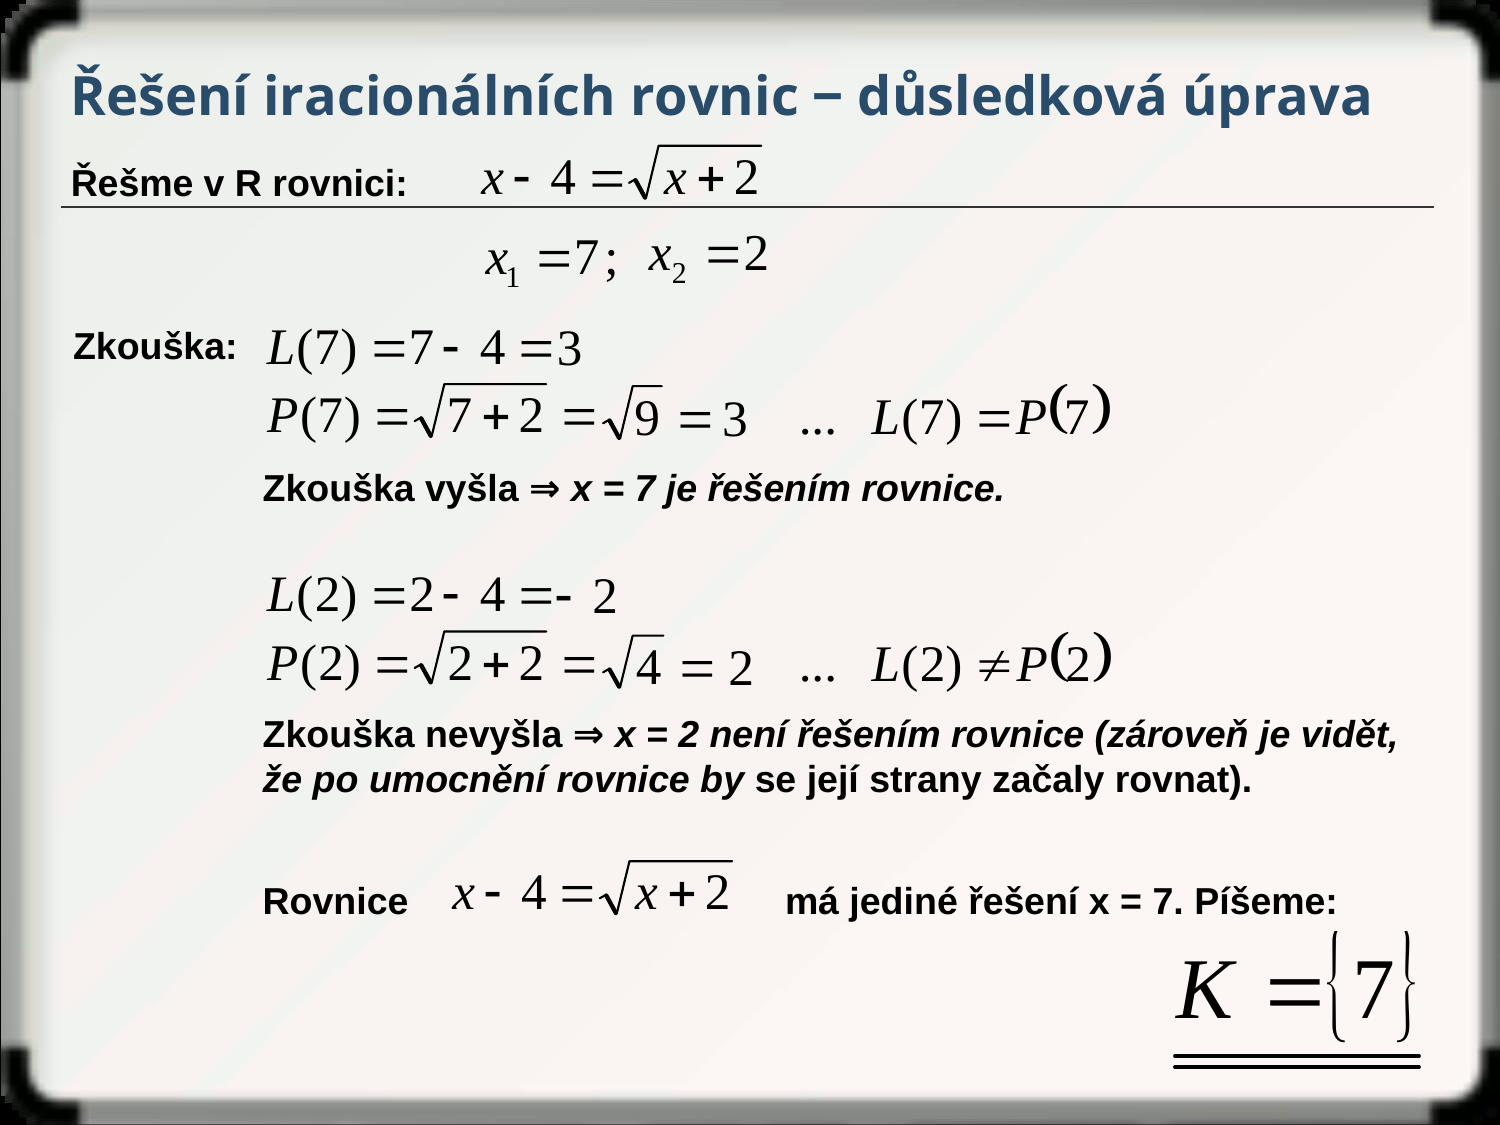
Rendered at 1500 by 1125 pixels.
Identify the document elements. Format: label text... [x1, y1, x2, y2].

chart [1160, 947, 1439, 1084]
chart [715, 389, 755, 439]
chart [794, 630, 1115, 703]
text_box Zkouška vyšla ⇒ x = 7 je řešením rovnice. [247, 439, 1043, 534]
chart [475, 222, 625, 296]
text_box Zkouška: [58, 297, 1410, 392]
text_box Rovnice má jediné řešení x = 7. Píšeme: [247, 851, 1452, 947]
chart [720, 638, 764, 695]
chart [257, 317, 714, 439]
text_box Zkouška nevyšla ⇒ x = 2 není řešením rovnice (zároveň je vidět, že po umocnění rovnice by se její strany začaly rovnat). [247, 707, 1452, 803]
text_box Řešení iracionálních rovnic ‒ důsledková úprava [55, 54, 1430, 149]
picture [0, 0, 1500, 1125]
text_box Řešme v R rovnici: [55, 134, 1408, 229]
chart [442, 850, 741, 928]
chart [638, 219, 780, 293]
chart [794, 382, 1115, 456]
chart [257, 564, 714, 702]
